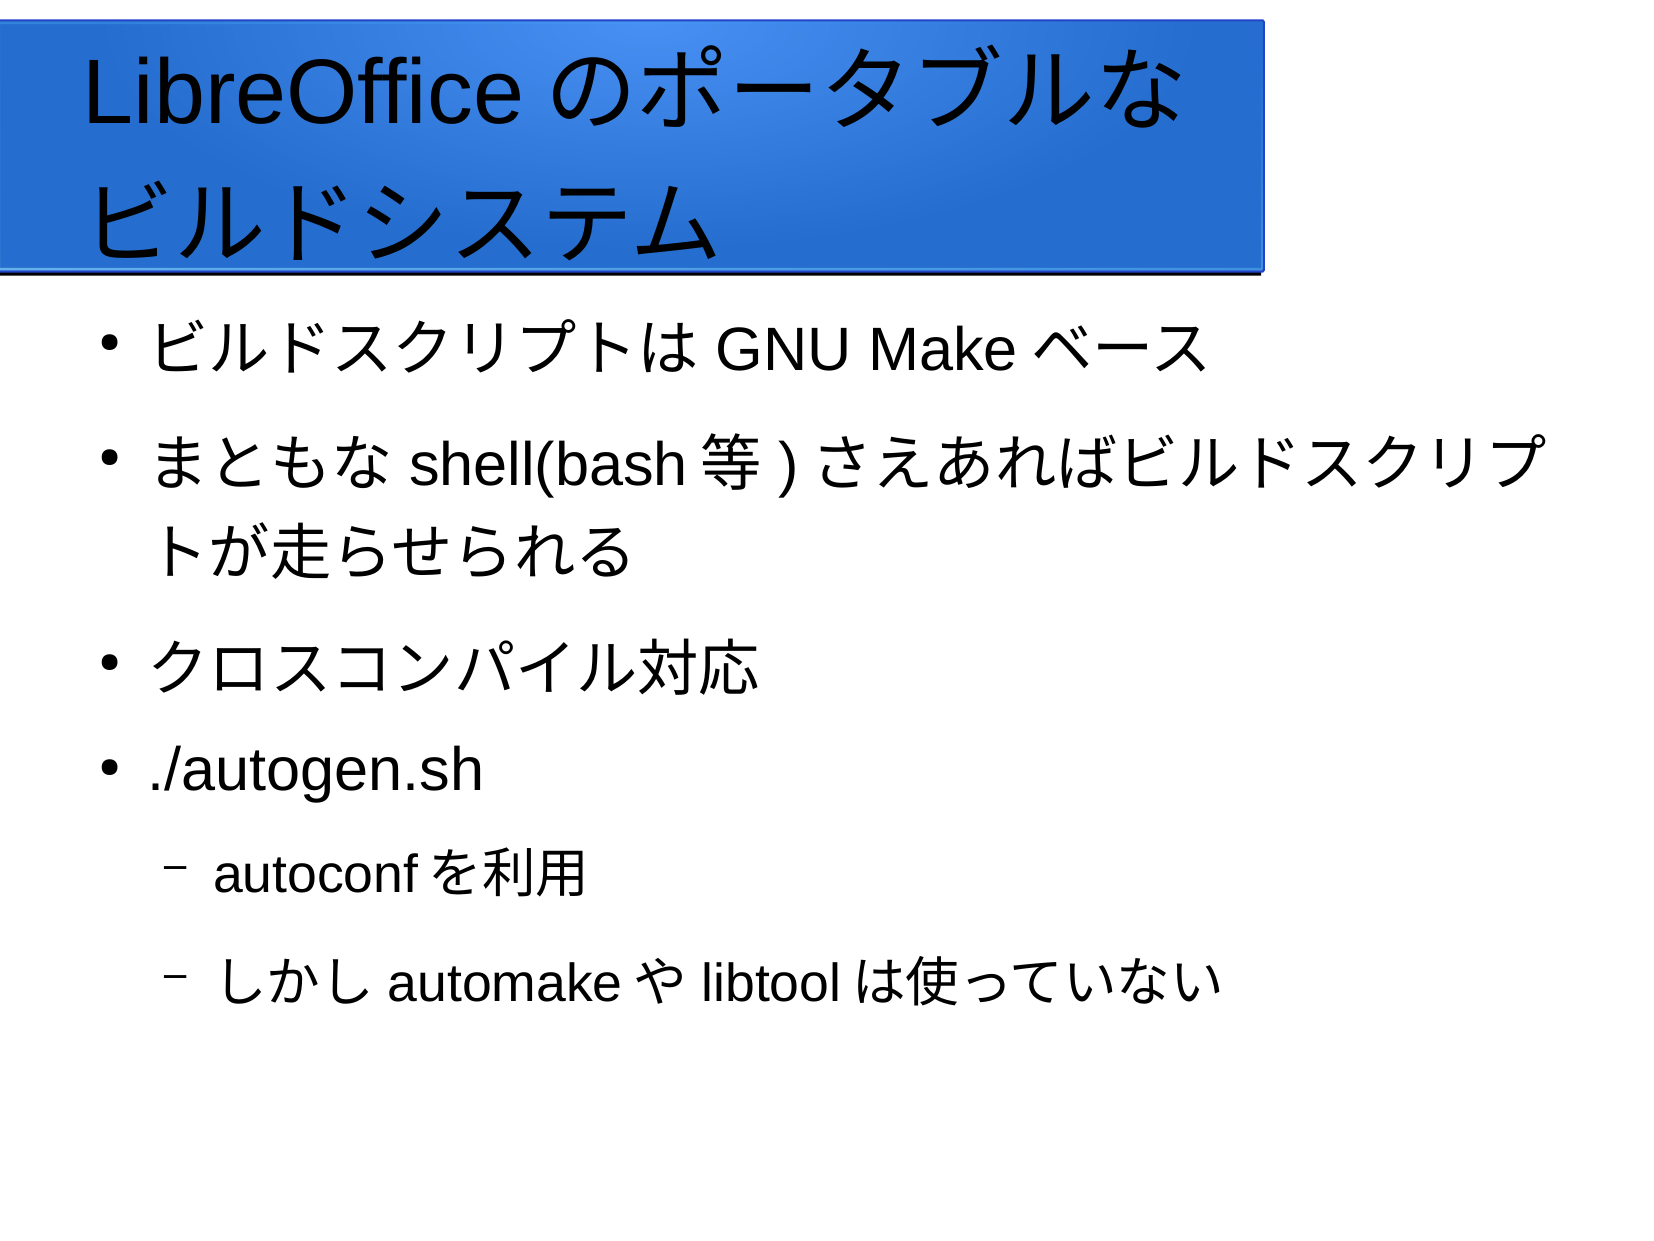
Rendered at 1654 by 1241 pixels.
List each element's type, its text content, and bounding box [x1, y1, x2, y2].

list ビルドスクリプトはGNU Makeベース まともなshell(bash等)さえあればビルドスクリプトが走らせられる クロスコンパイル対応 ./autogen.sh autoconfを利用 しかしautomakeやlibtoolは使っていない [82, 299, 1571, 1019]
title LibreOfficeのポータブルなビルドシステム [82, 24, 1235, 275]
